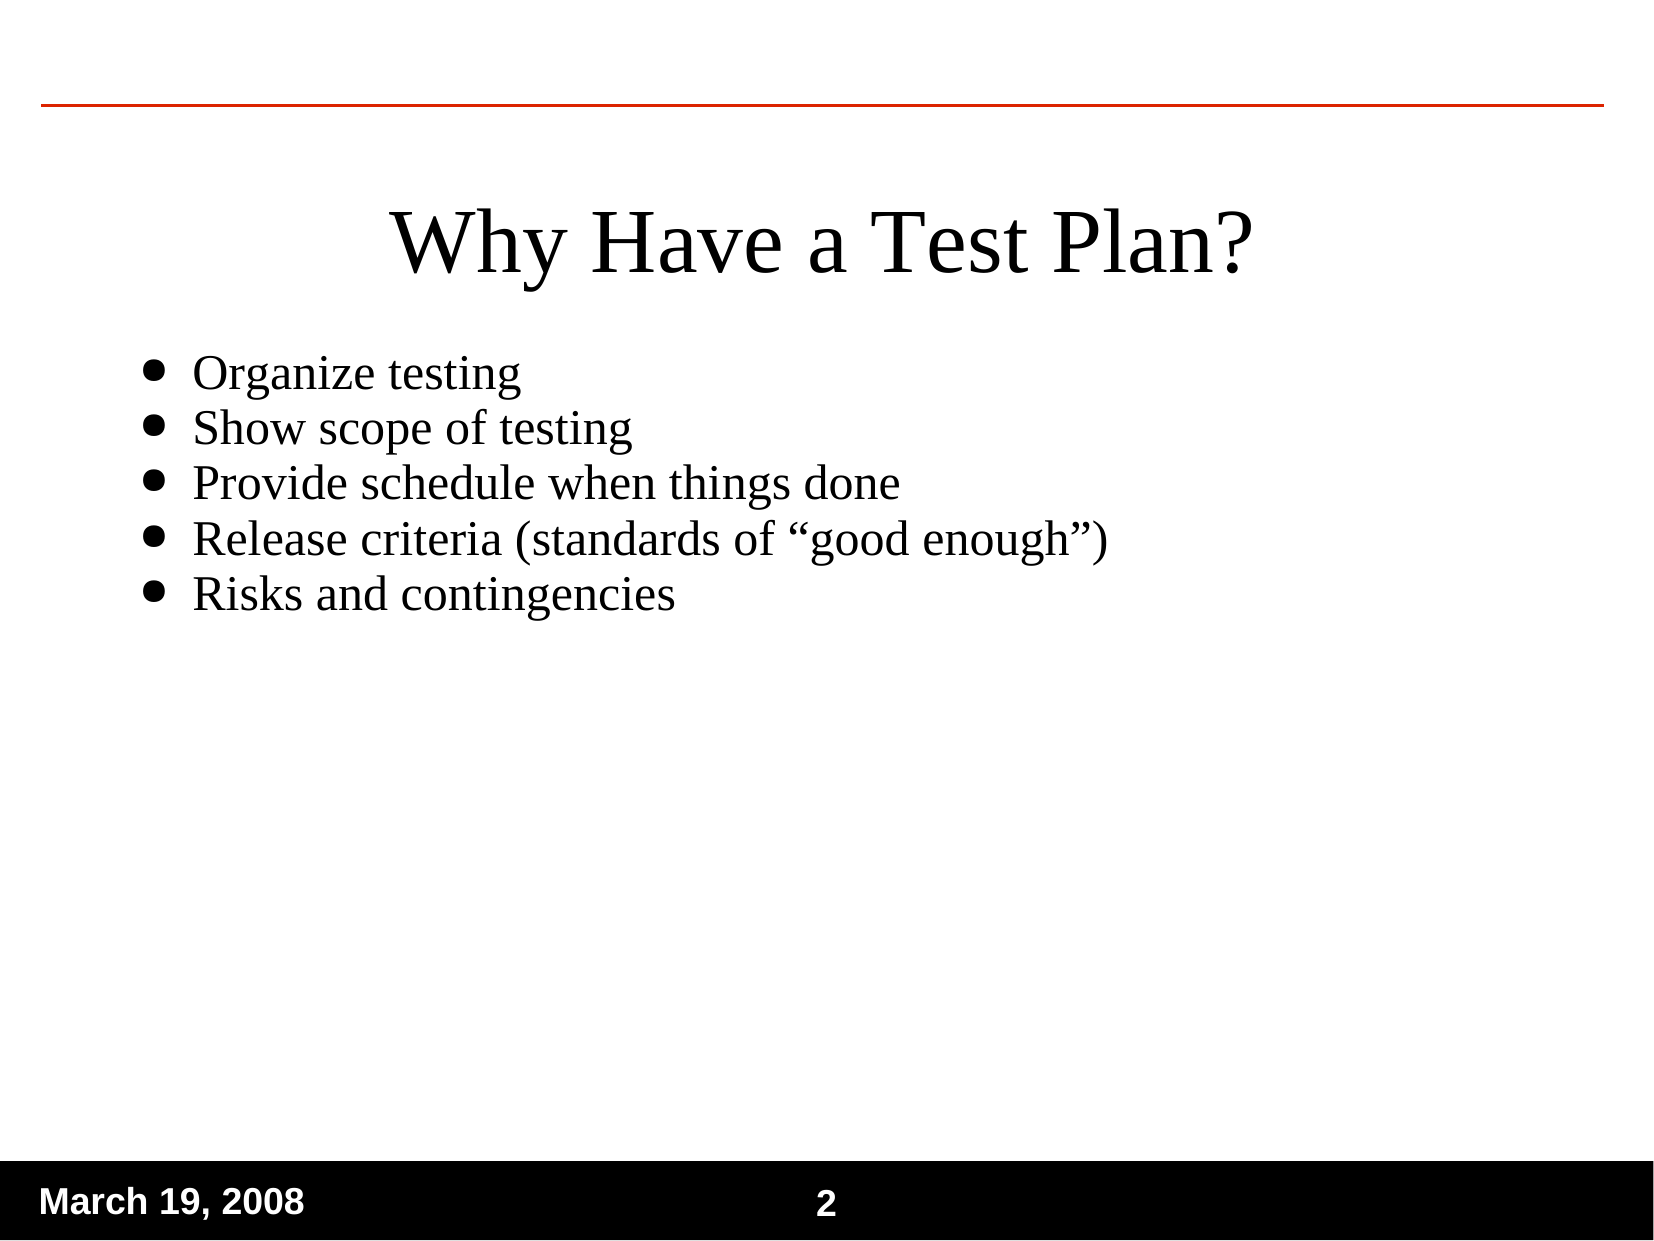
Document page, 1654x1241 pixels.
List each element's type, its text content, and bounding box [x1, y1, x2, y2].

title Why Have a Test Plan? [117, 137, 1530, 346]
list Organize testing Show scope of testing Provide schedule when things done Release criteria (standards of “good enough”) Risks and contingencies [121, 344, 1534, 1127]
